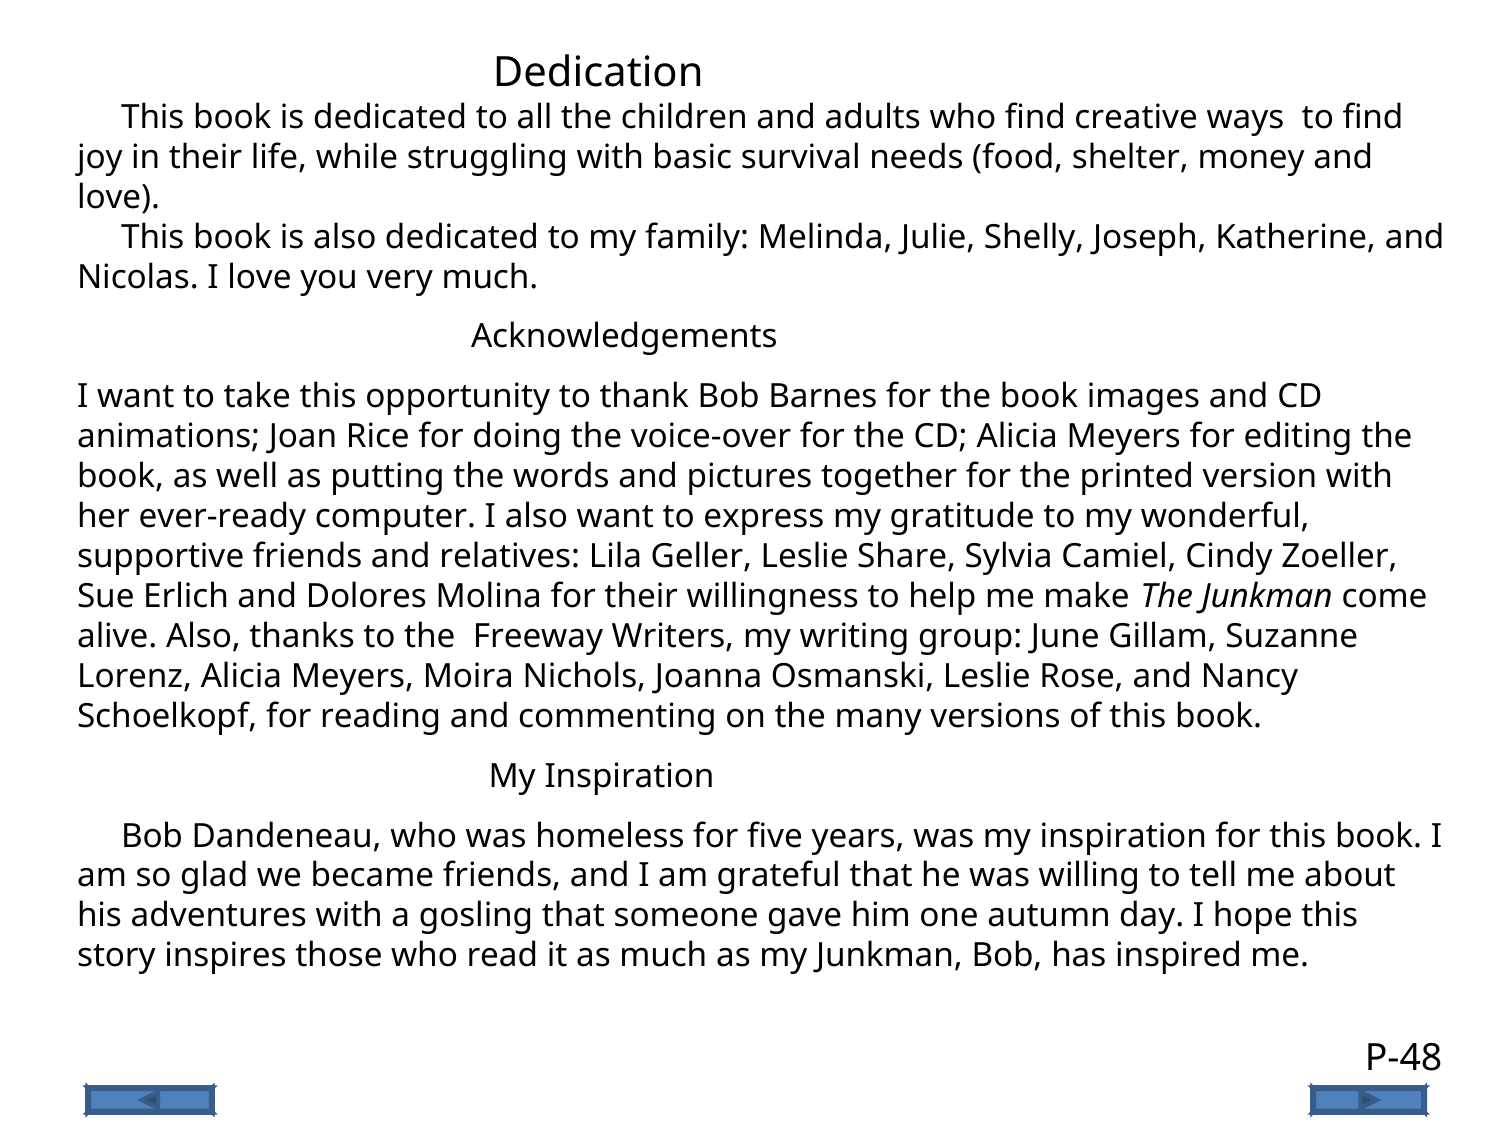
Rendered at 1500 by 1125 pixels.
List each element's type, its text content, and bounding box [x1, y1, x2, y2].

text_box [1313, 1087, 1426, 1113]
text_box Dedication [37, 37, 1463, 103]
text_box This book is dedicated to all the children and adults who find creative ways to find joy in their life, while struggling with basic survival needs (food, shelter, money and love). This book is also dedicated to my family: Melinda, Julie, Shelly, Joseph, Katherine, and Nicolas. I love you very much. Acknowledgements I want to take this opportunity to thank Bob Barnes for the book images and CD animations; Joan Rice for doing the voice-over for the CD; Alicia Meyers for editing the book, as well as putting the words and pictures together for the printed version with her ever-ready computer. I also want to express my gratitude to my wonderful, supportive friends and relatives: Lila Geller, Leslie Share, Sylvia Camiel, Cindy Zoeller, Sue Erlich and Dolores Molina for their willingness to help me make The Junkman come alive. Also, thanks to the Freeway Writers, my writing group: June Gillam, Suzanne Lorenz, Alicia Meyers, Moira Nichols, Joanna Osmanski, Leslie Rose, and Nancy Schoelkopf, for reading and commenting on the many versions of this book. My Inspiration Bob Dandeneau, who was homeless for five years, was my inspiration for this book. I am so glad we became friends, and I am grateful that he was willing to tell me about his adventures with a gosling that someone gave him one autumn day. I hope this story inspires those who read it as much as my Junkman, Bob, has inspired me. [62, 87, 1463, 982]
text_box [88, 1087, 213, 1113]
text_box P-48 [1349, 1024, 1463, 1086]
